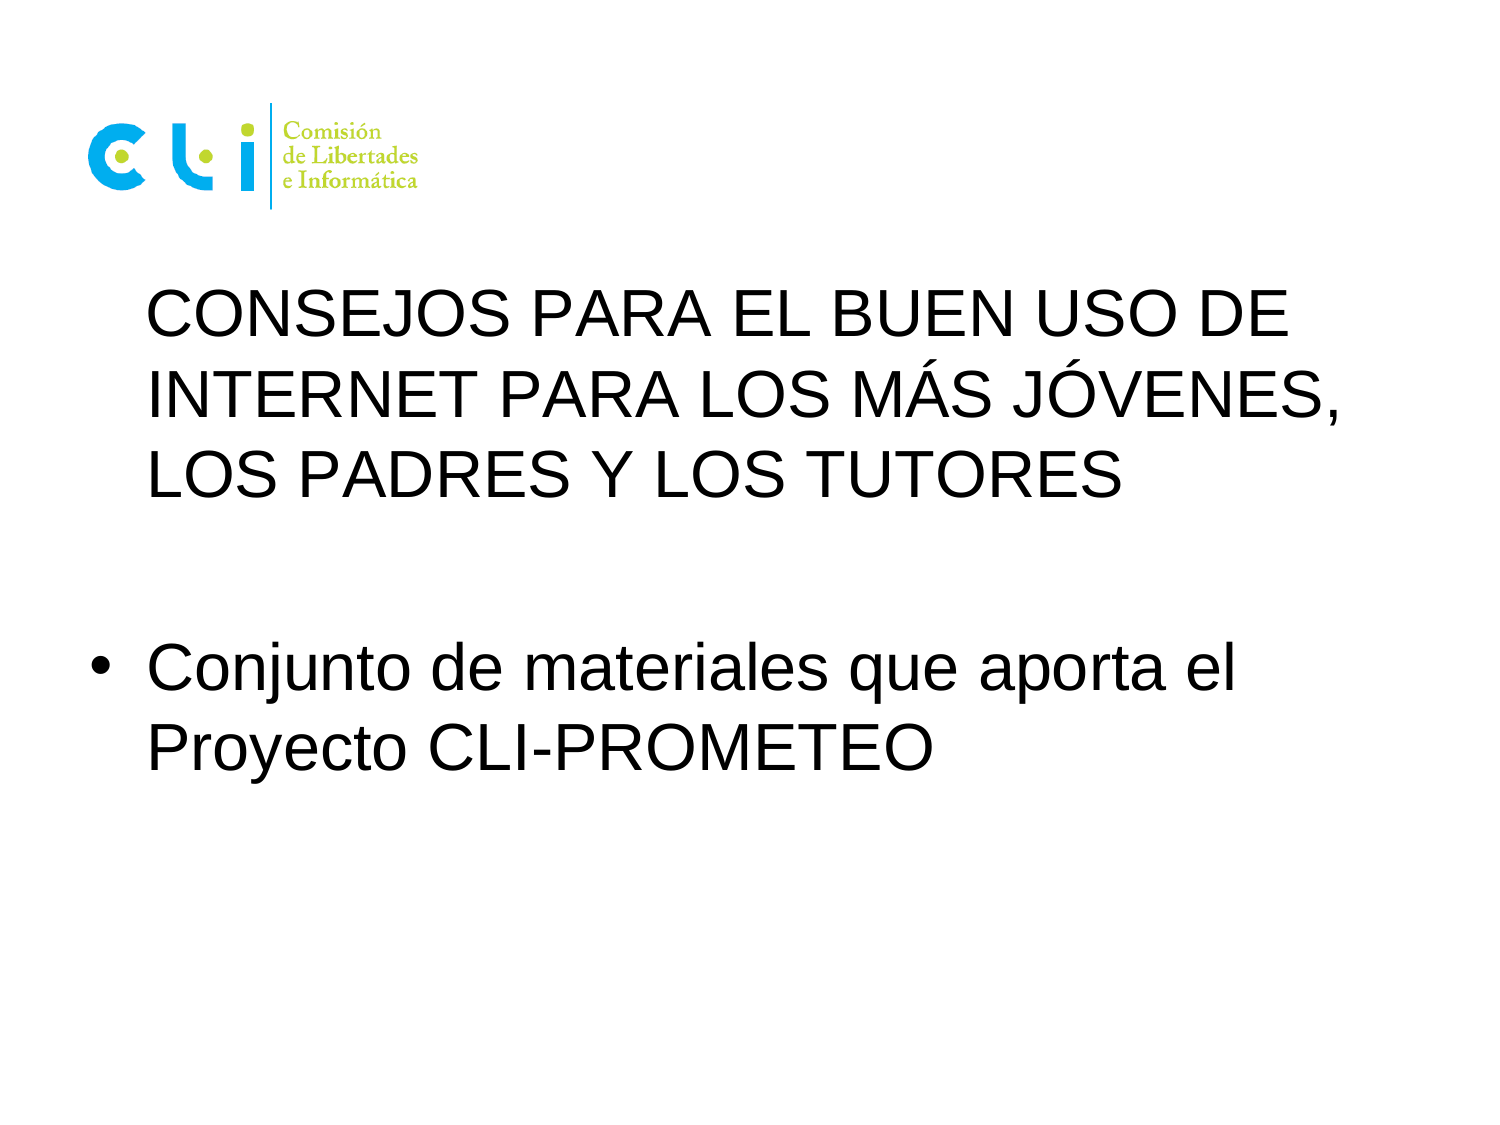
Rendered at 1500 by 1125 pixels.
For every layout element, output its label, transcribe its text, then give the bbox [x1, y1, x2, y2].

picture [17, 45, 514, 233]
list CONSEJOS PARA EL BUEN USO DE INTERNET PARA LOS MÁS JÓVENES, LOS PADRES Y LOS TUTORES Conjunto de materiales que aporta el Proyecto CLI-PROMETEO [75, 262, 1426, 1005]
